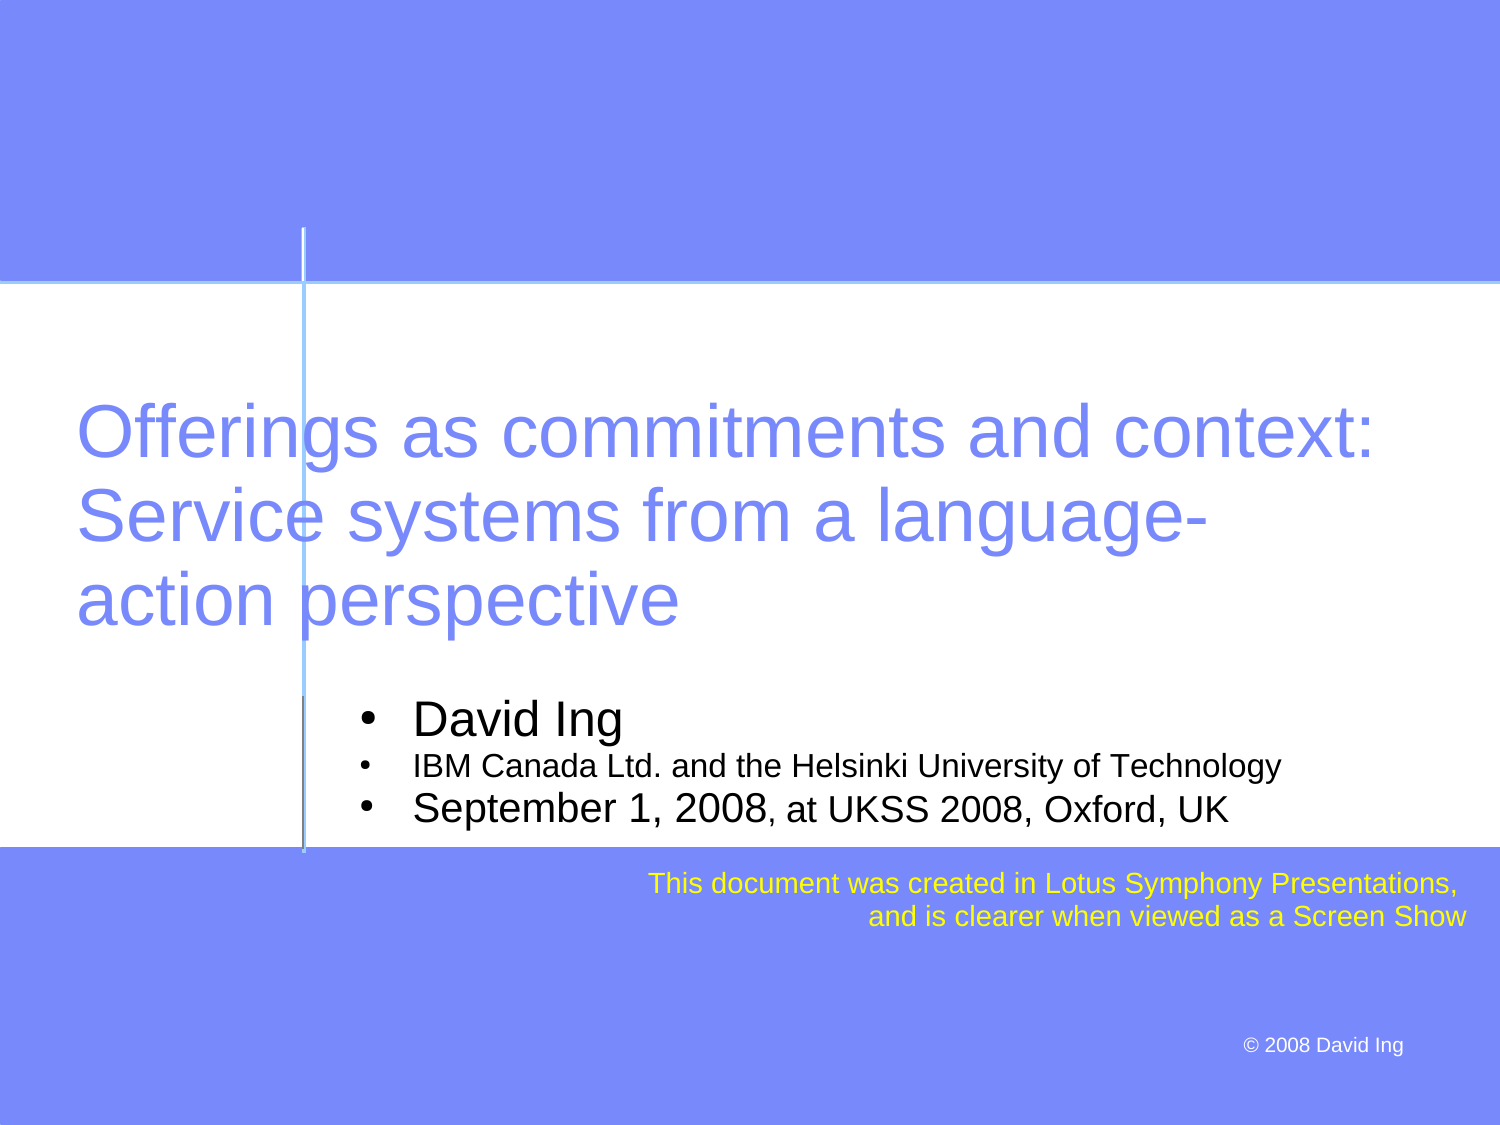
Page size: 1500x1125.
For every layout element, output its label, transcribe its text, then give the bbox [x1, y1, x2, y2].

list David Ing IBM Canada Ltd. and the Helsinki University of Technology September 1, 2008, at UKSS 2008, Oxford, UK [324, 691, 1375, 856]
text_box This document was created in Lotus Symphony Presentations, and is clearer when viewed as a Screen Show [328, 859, 1483, 944]
title Offerings as commitments and context: Service systems from a language-action perspective [76, 355, 1404, 675]
